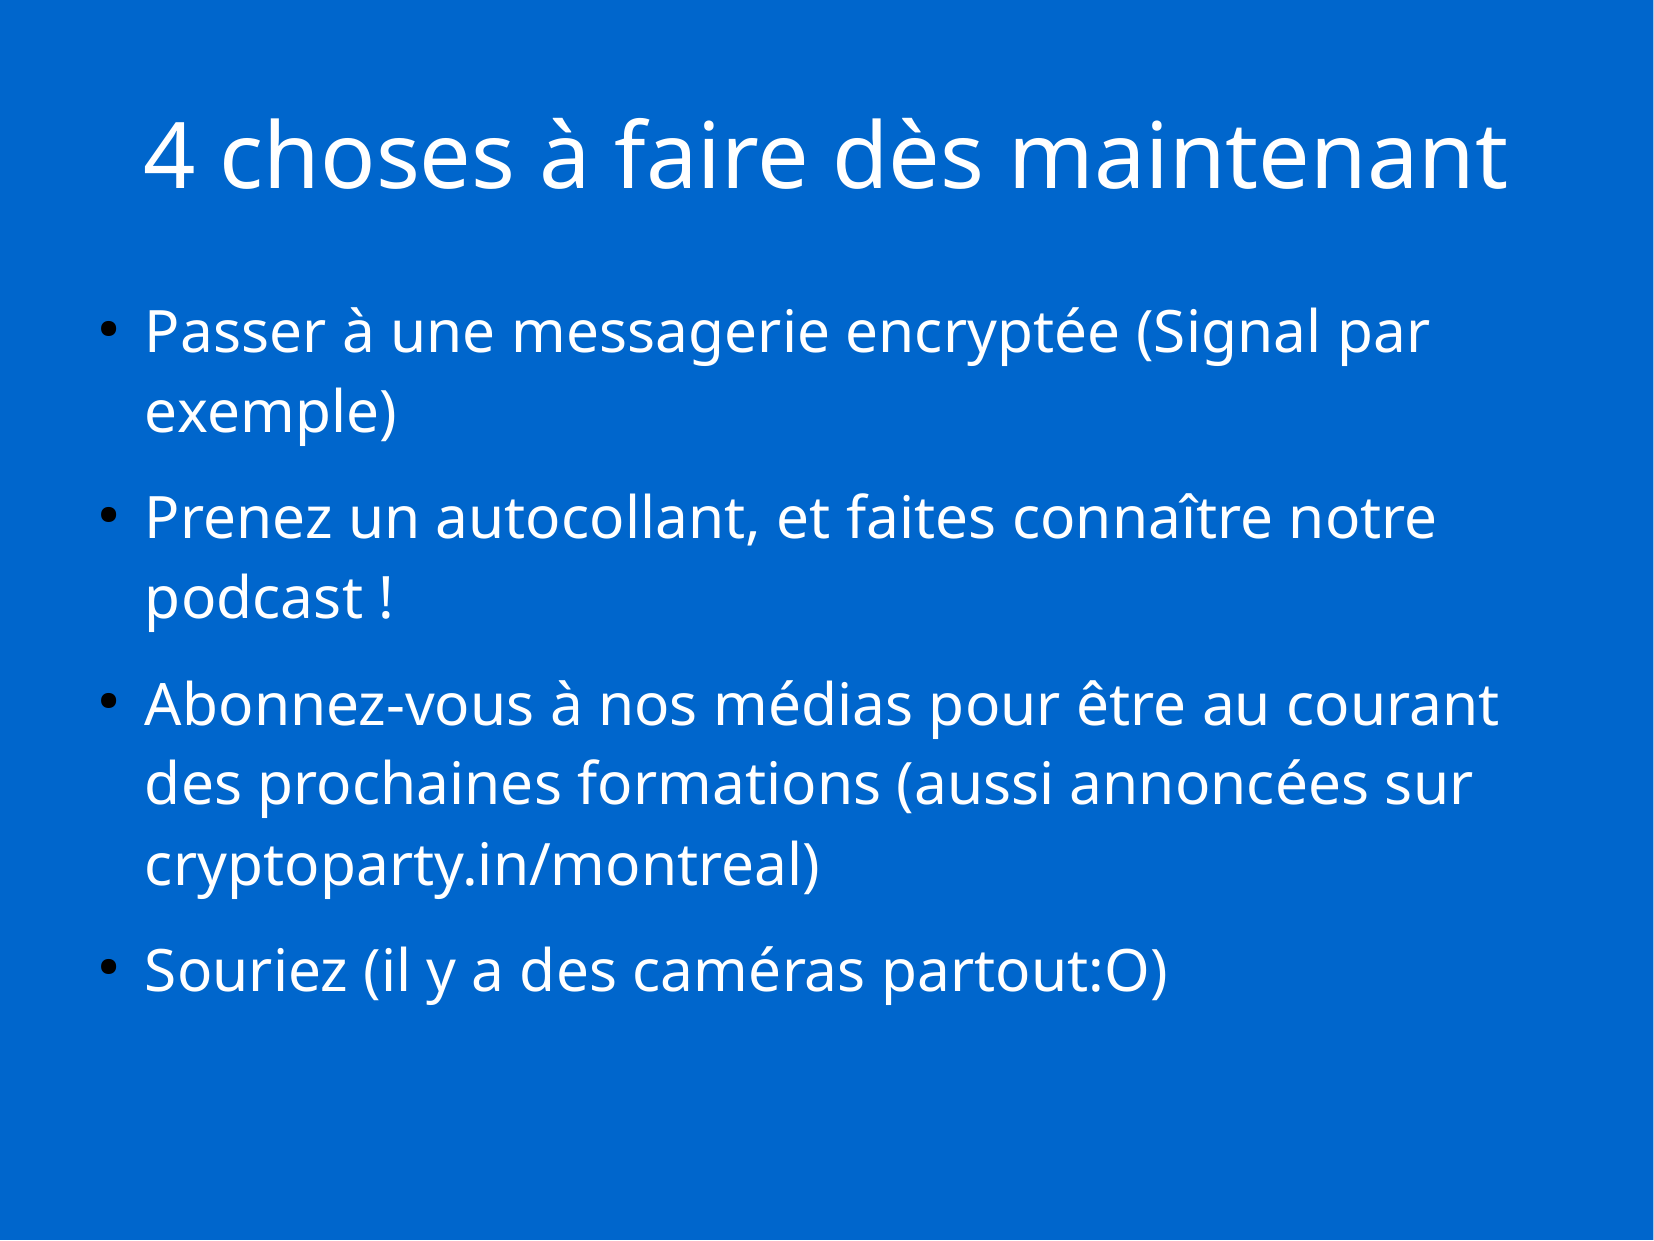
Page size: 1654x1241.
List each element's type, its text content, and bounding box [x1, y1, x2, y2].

list Passer à une messagerie encryptée (Signal par exemple) Prenez un autocollant, et faites connaître notre podcast ! Abonnez-vous à nos médias pour être au courant des prochaines formations (aussi annoncées sur cryptoparty.in/montreal) Souriez (il y a des caméras partout:O) [82, 290, 1571, 1010]
title 4 choses à faire dès maintenant [82, 46, 1571, 260]
